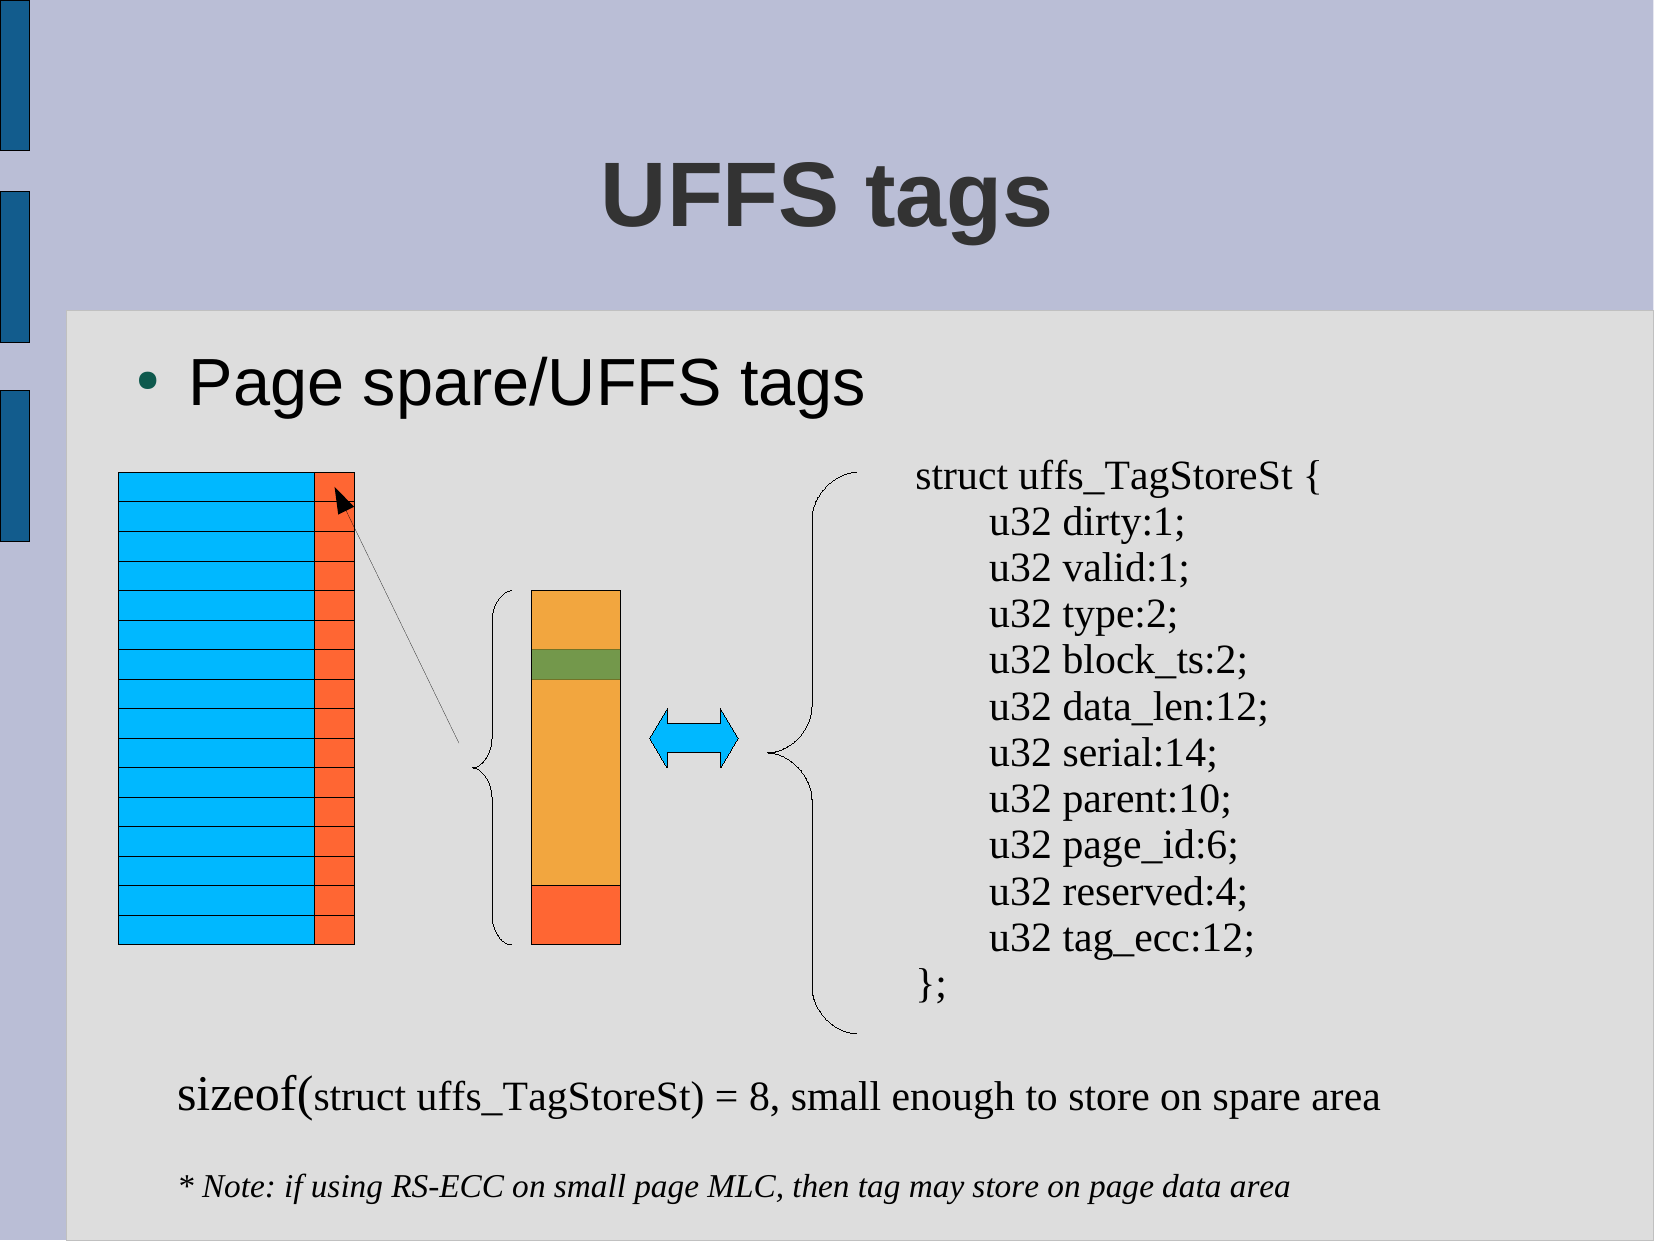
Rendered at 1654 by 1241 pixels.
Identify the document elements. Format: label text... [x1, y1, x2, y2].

text_box sizeof(struct uffs_TagStoreSt) = 8, small enough to store on spare area * Note: if using RS-ECC on small page MLC, then tag may store on page data area [177, 1065, 1477, 1207]
title UFFS tags [121, 91, 1534, 299]
list Page spare/UFFS tags [118, 344, 1595, 443]
text_box struct uffs_TagStoreSt { u32 dirty:1; u32 valid:1; u32 type:2; u32 block_ts:2; u32 data_len:12; u32 serial:14; u32 parent:10; u32 page_id:6; u32 reserved:4; u32 tag_ecc:12; }; [915, 451, 1477, 1016]
text_box [531, 590, 621, 945]
text_box [649, 708, 739, 768]
text_box [118, 472, 355, 945]
text_box [347, 507, 355, 526]
